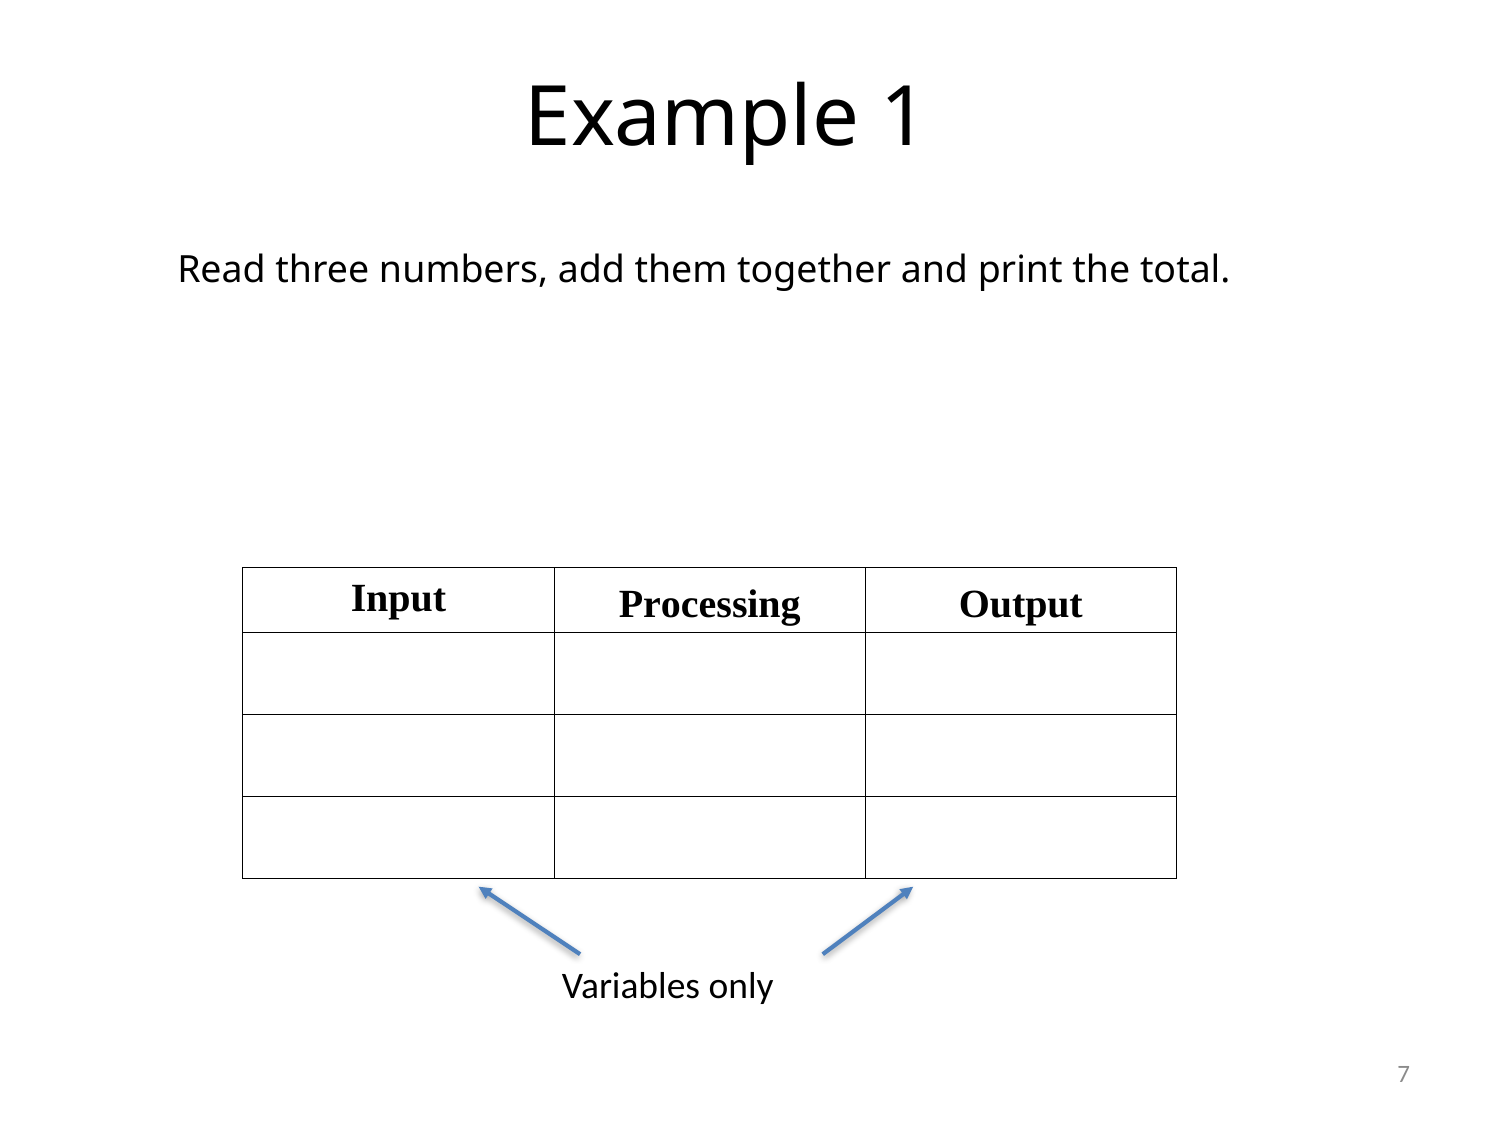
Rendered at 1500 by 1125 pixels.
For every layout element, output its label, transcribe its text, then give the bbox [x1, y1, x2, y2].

text_box Variables only [547, 954, 806, 1014]
chart [230, 567, 1303, 927]
text_box Read three numbers, add them together and print the total. [162, 237, 1379, 298]
slide_number <number> [1074, 1042, 1425, 1103]
title Example 1 [87, 50, 1388, 275]
